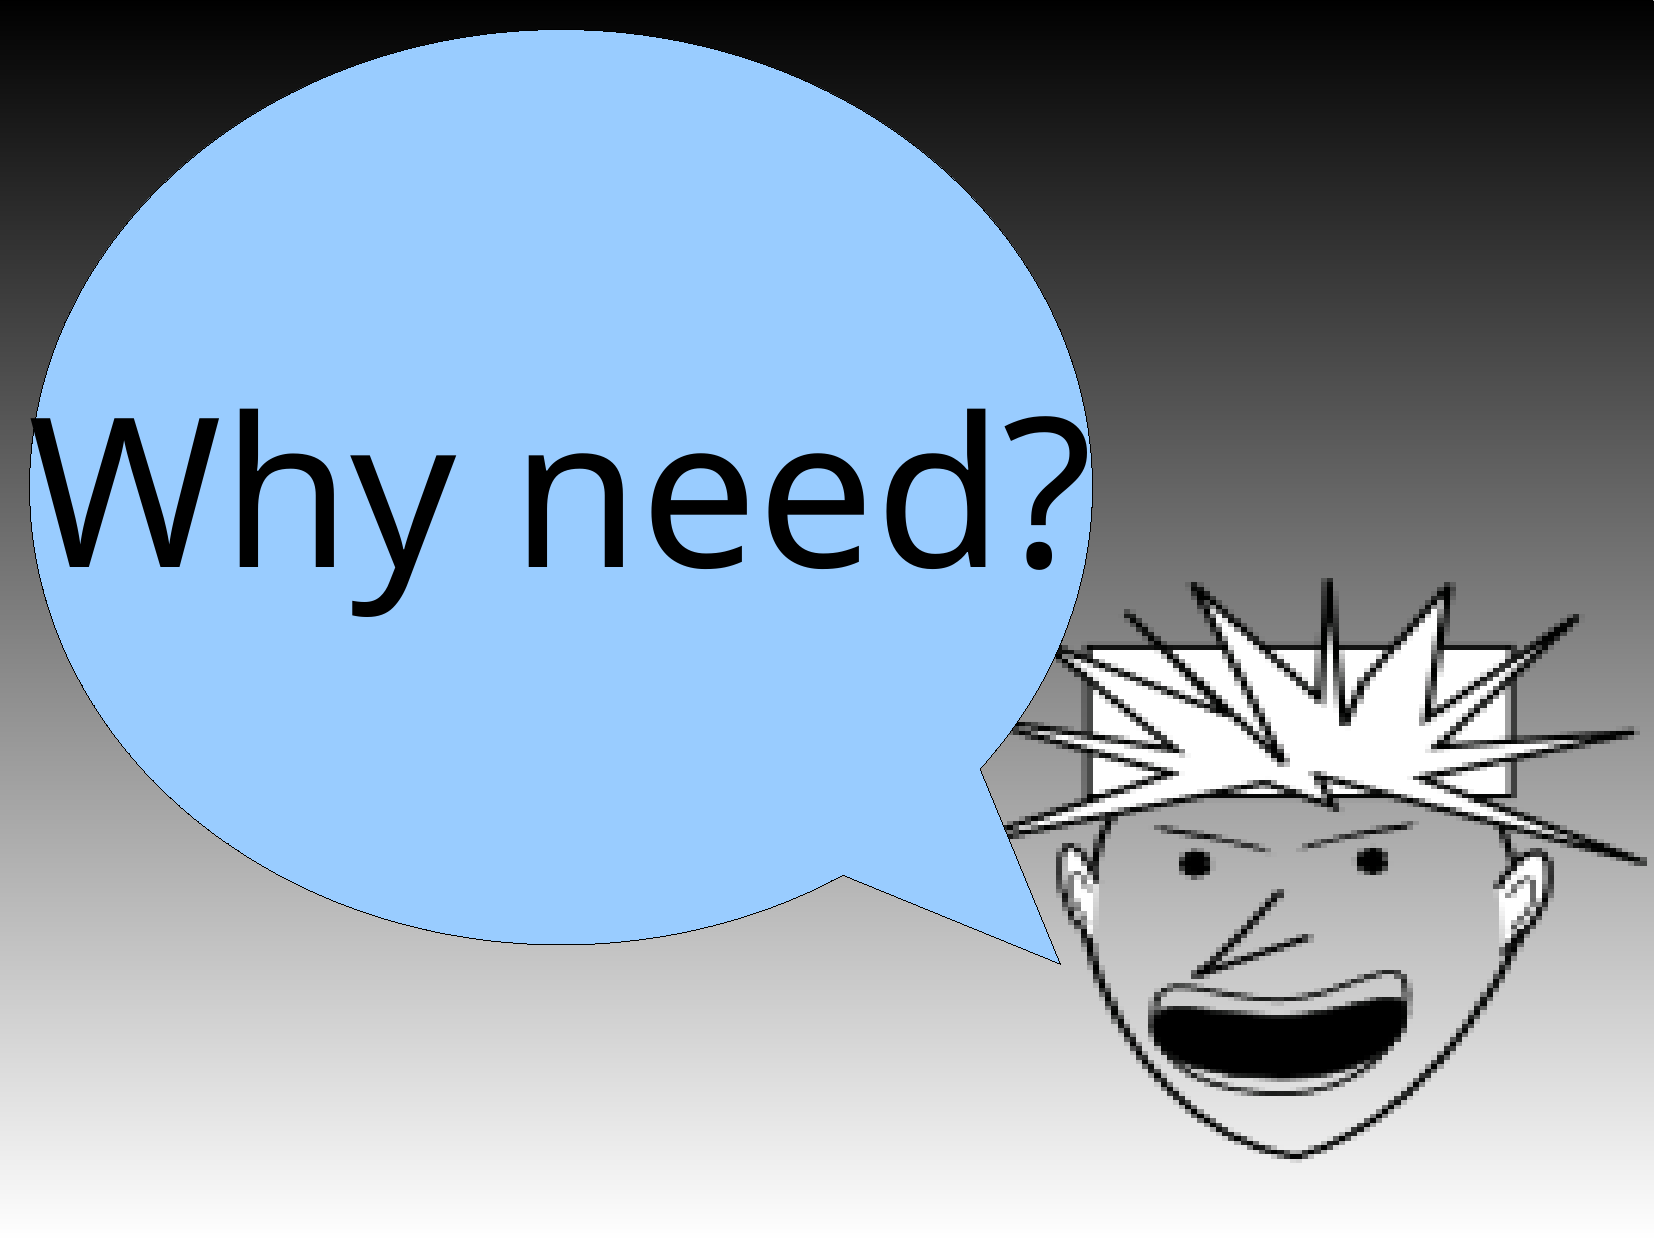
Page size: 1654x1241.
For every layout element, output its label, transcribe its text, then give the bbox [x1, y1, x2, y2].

picture [915, 560, 1654, 1182]
text_box Why need? [29, 29, 1093, 965]
